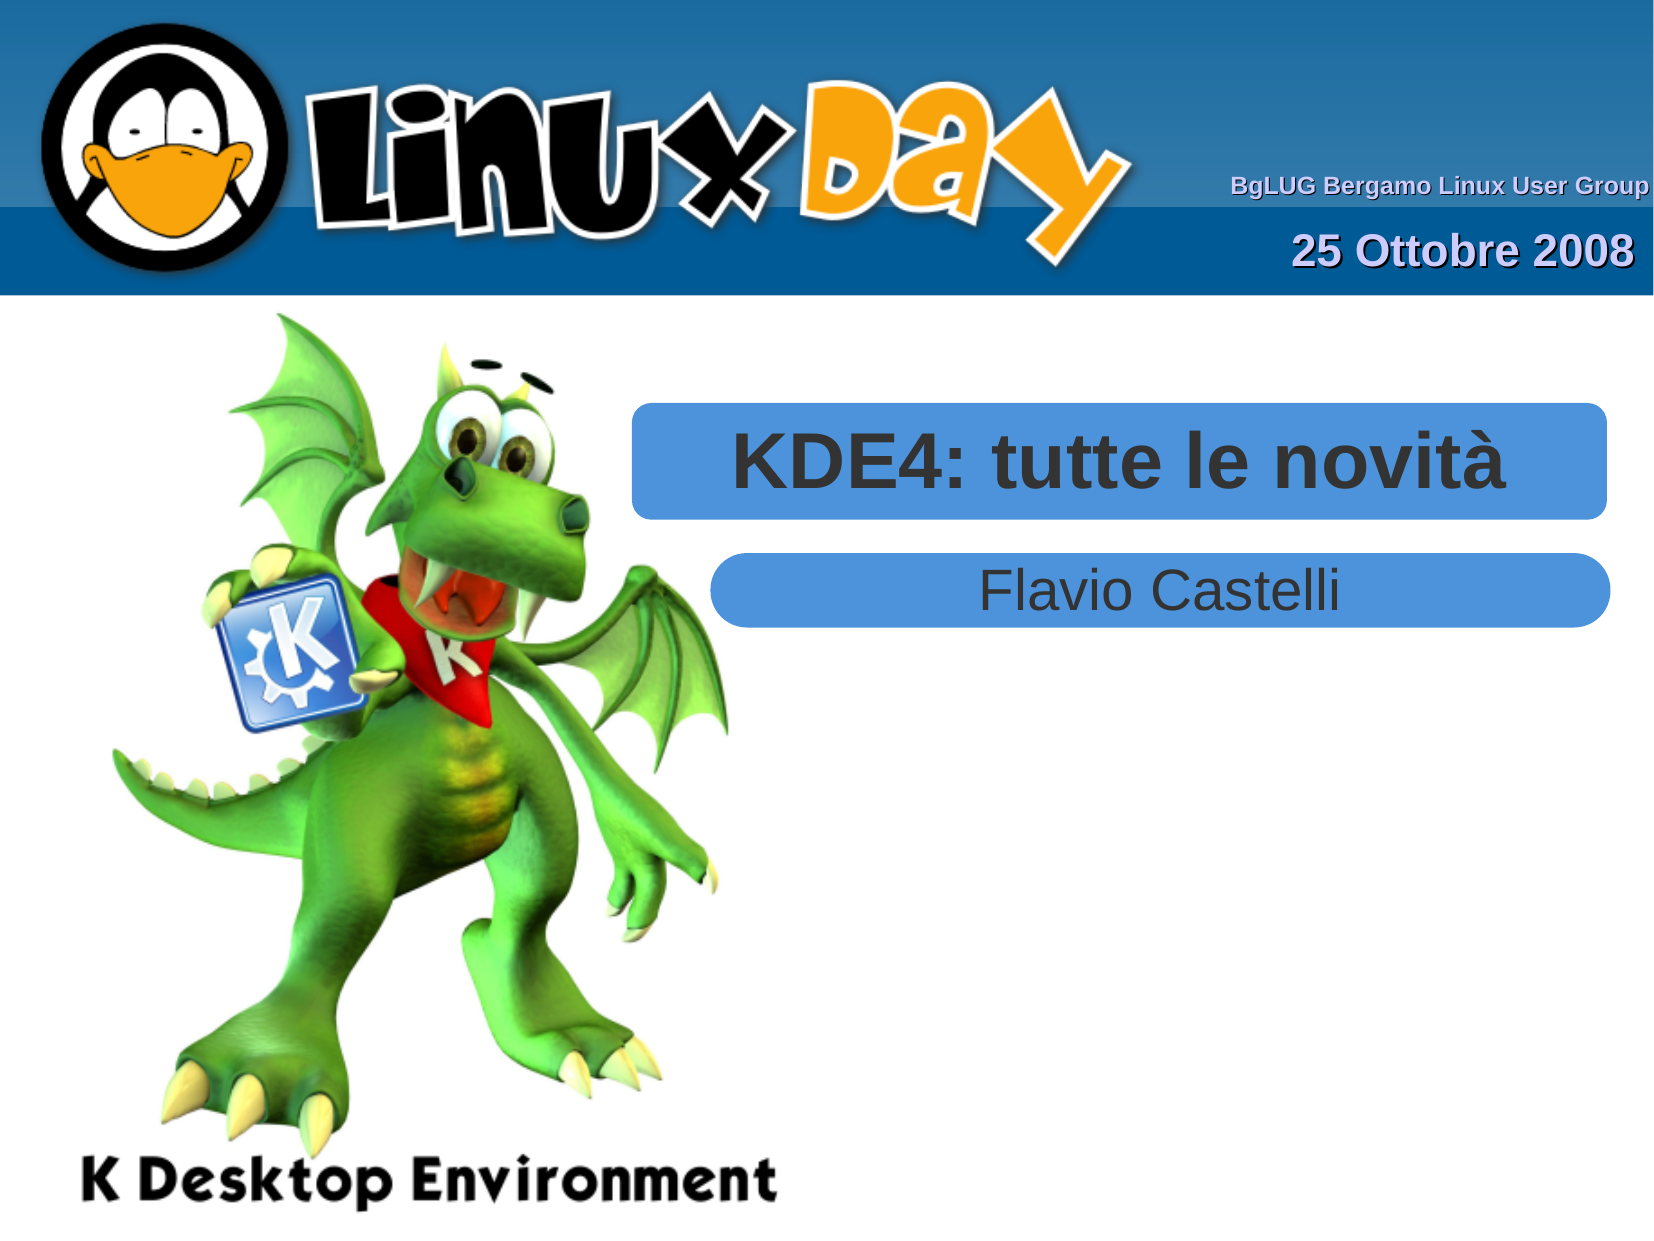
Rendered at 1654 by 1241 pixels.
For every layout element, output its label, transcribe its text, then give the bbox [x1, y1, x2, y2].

text_box [0, 0, 1654, 296]
title 25 Ottobre 2008 [1210, 206, 1635, 296]
text_box KDE4: tutte le novità [631, 402, 1607, 520]
title BgLUG Bergamo Linux User Group [1228, 141, 1653, 231]
picture [0, 5, 1167, 1221]
text_box Flavio Castelli [710, 553, 1611, 628]
